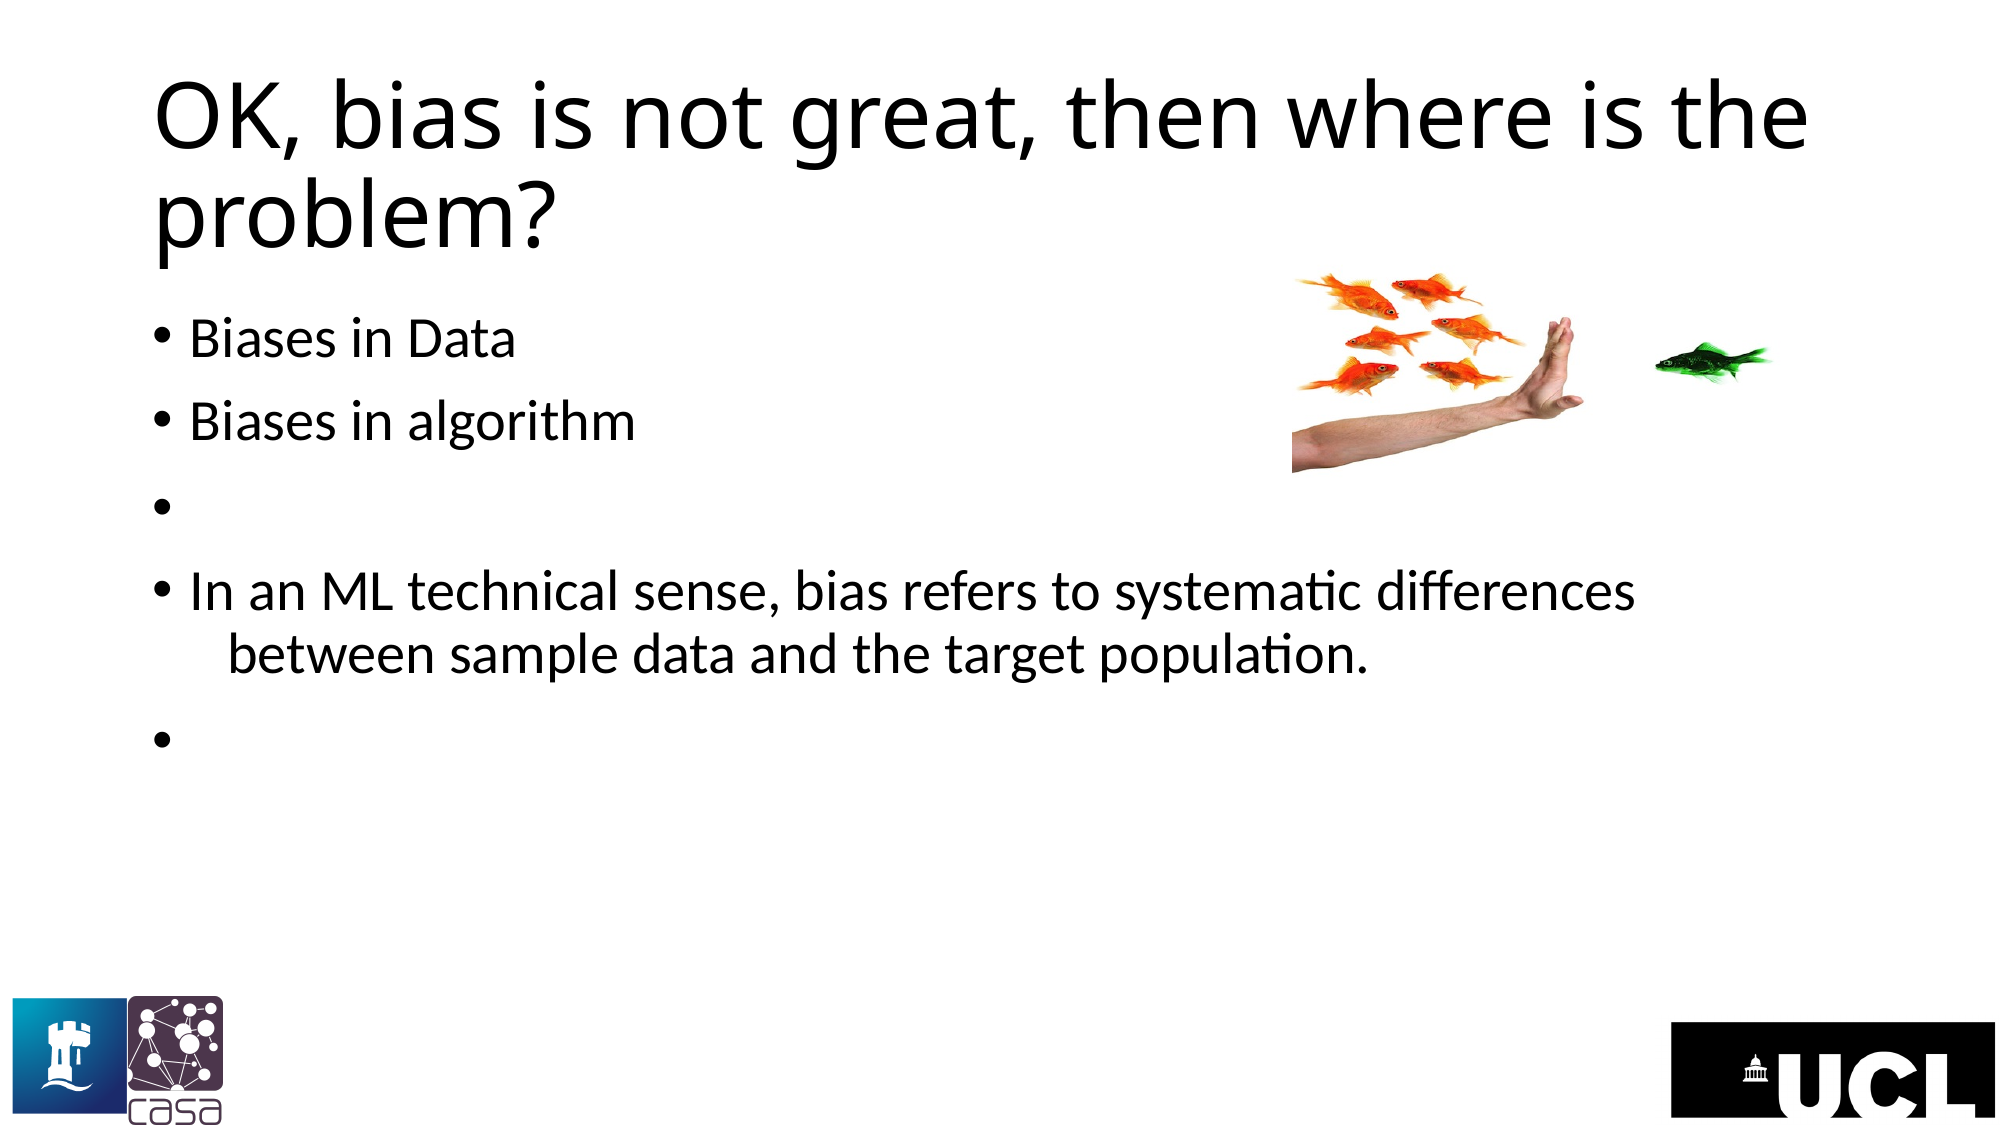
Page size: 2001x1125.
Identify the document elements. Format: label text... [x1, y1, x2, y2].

list Biases in Data Biases in algorithm In an ML technical sense, bias refers to systematic differences between sample data and the target population. [137, 299, 1863, 1014]
title OK, bias is not great, then where is the problem? [137, 59, 1863, 278]
picture [1292, 253, 1839, 487]
